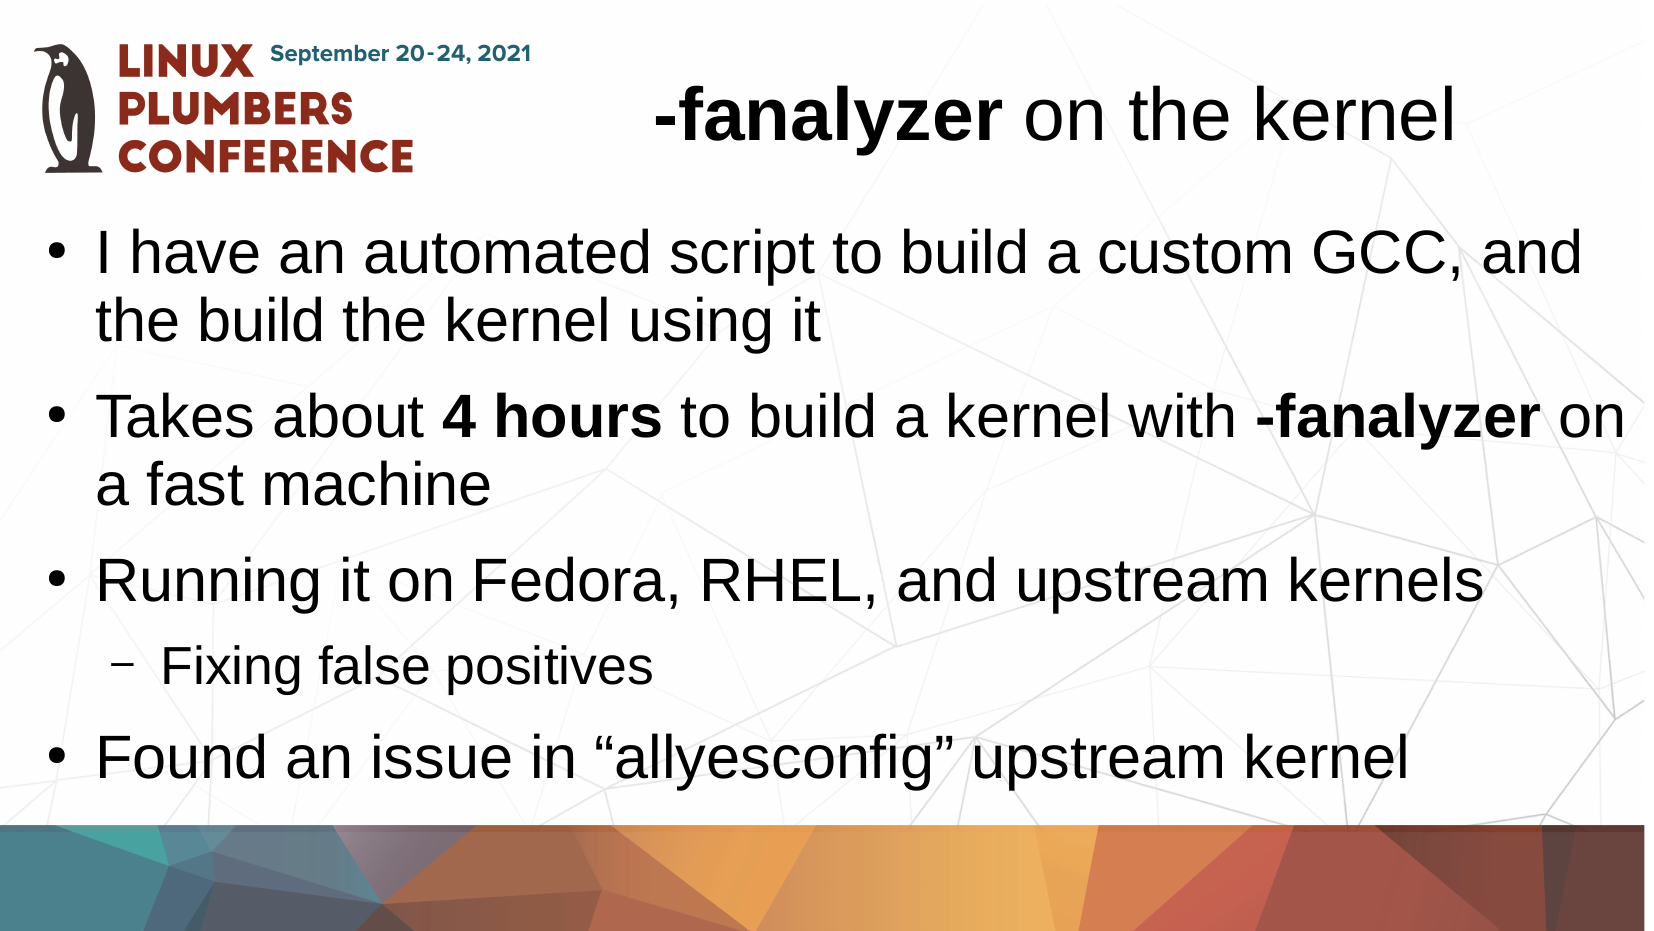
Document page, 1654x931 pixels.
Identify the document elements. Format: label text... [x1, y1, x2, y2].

title -fanalyzer on the kernel [540, 37, 1571, 193]
picture [0, 1, 1645, 931]
list I have an automated script to build a custom GCC, and the build the kernel using it Takes about 4 hours to build a kernel with -fanalyzer on a fast machine Running it on Fedora, RHEL, and upstream kernels Fixing false positives Found an issue in “allyesconfig” upstream kernel [30, 217, 1645, 796]
